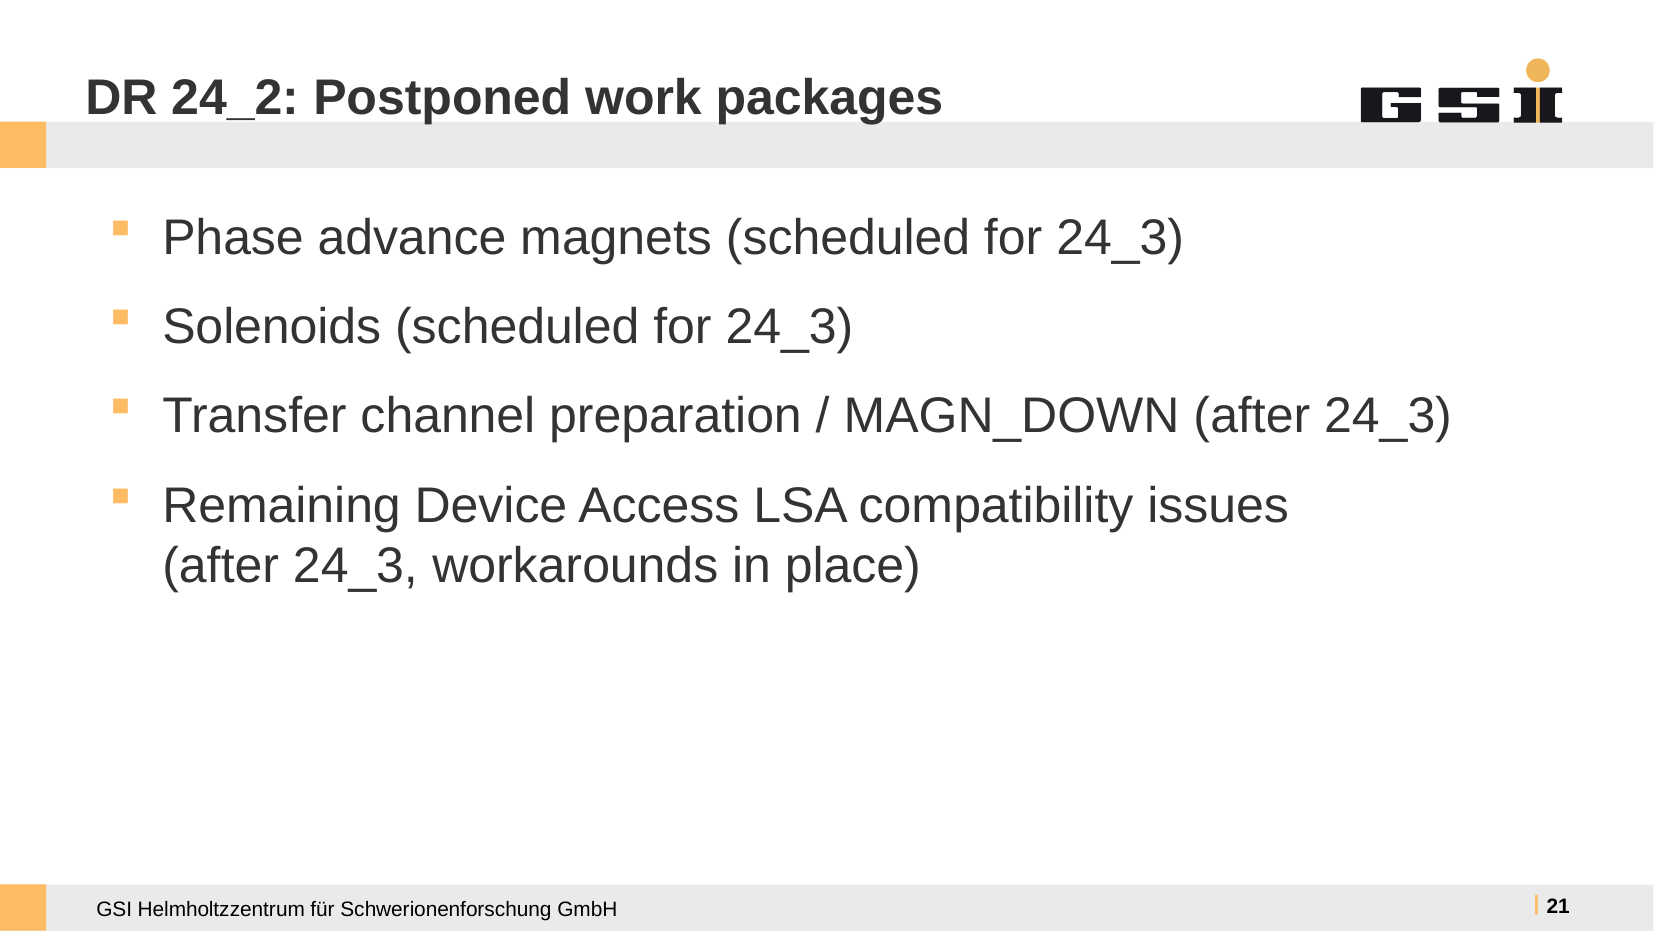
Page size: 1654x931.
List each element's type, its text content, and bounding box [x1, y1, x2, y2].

picture [1359, 56, 1564, 125]
list Phase advance magnets (scheduled for 24_3) Solenoids (scheduled for 24_3) Transfer channel preparation / MAGN_DOWN (after 24_3) Remaining Device Access LSA compatibility issues (after 24_3, workarounds in place) [76, 196, 1562, 862]
title DR 24_2: Postponed work packages [70, 55, 1081, 132]
